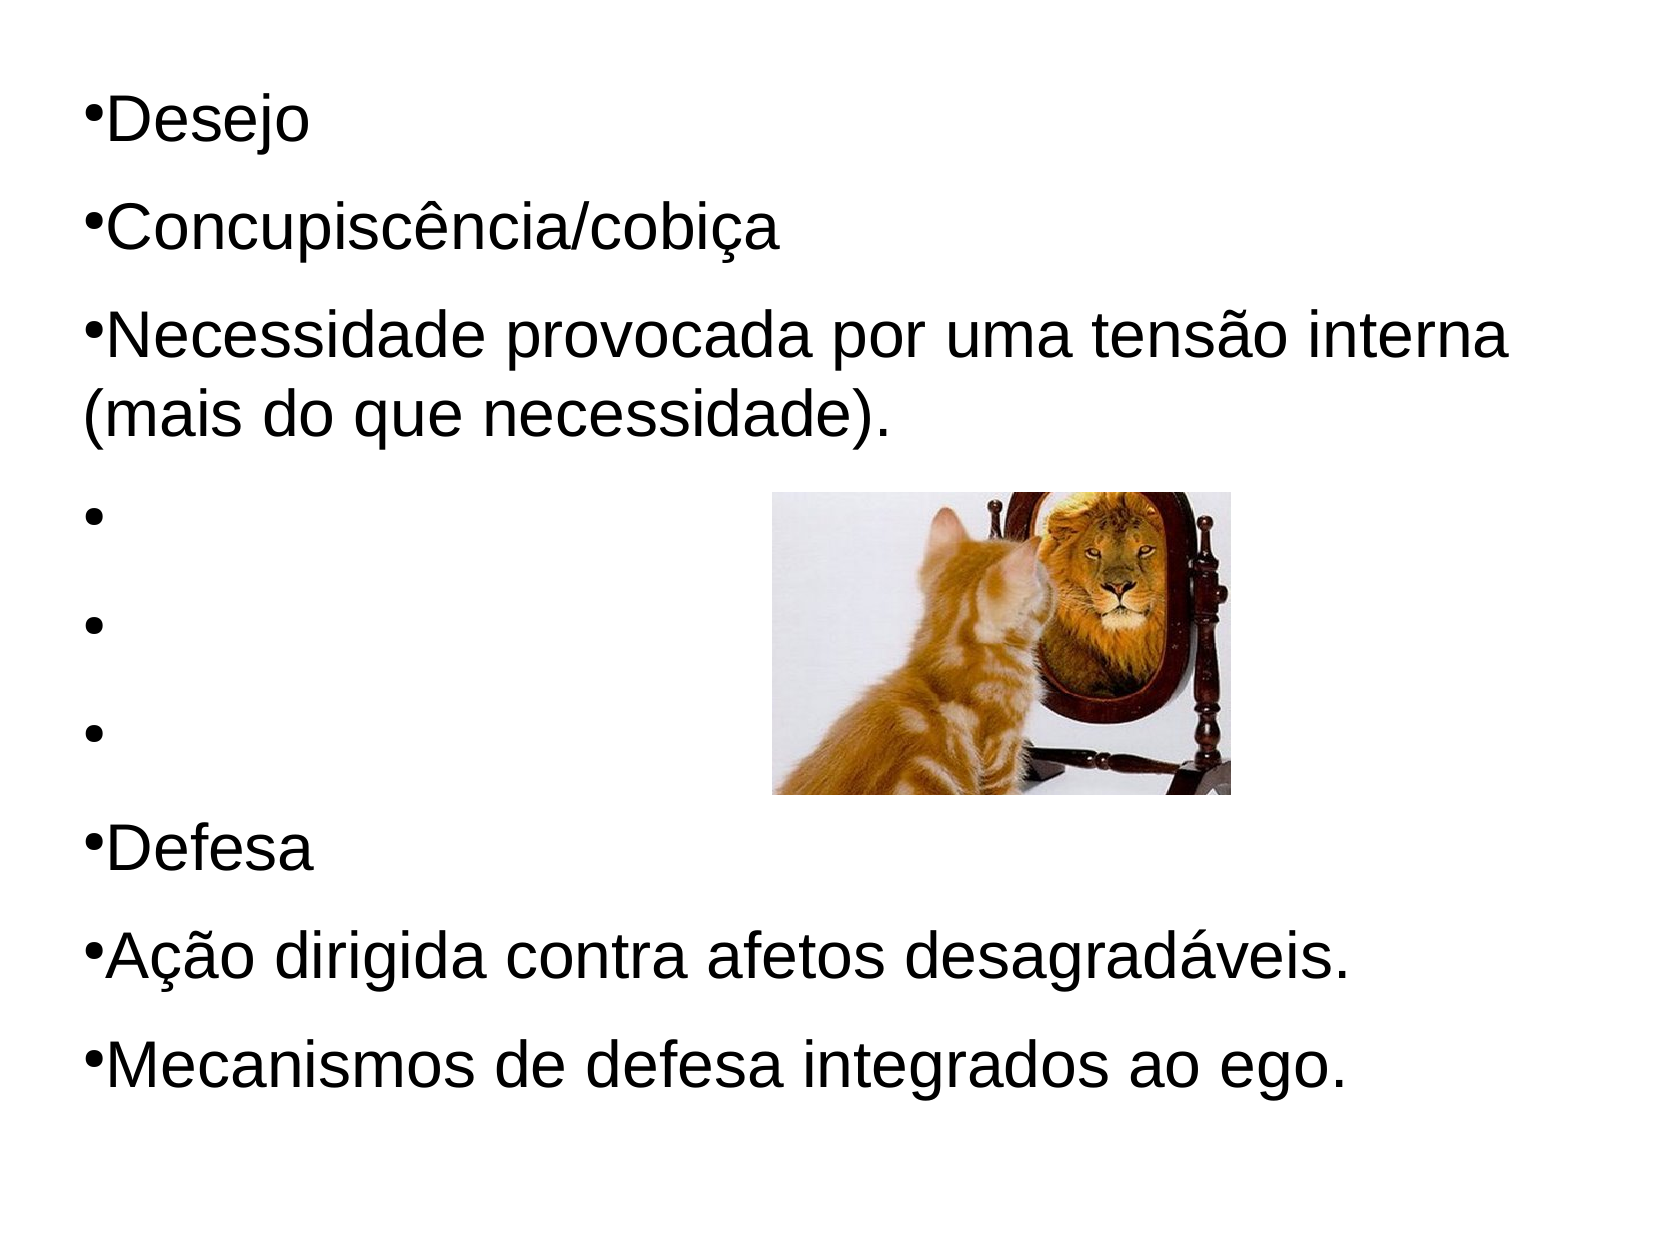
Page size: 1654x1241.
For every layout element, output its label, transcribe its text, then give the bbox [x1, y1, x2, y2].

list Desejo Concupiscência/cobiça Necessidade provocada por uma tensão interna (mais do que necessidade). Defesa Ação dirigida contra afetos desagradáveis. Mecanismos de defesa integrados ao ego. [82, 75, 1538, 1111]
picture [772, 492, 1231, 796]
